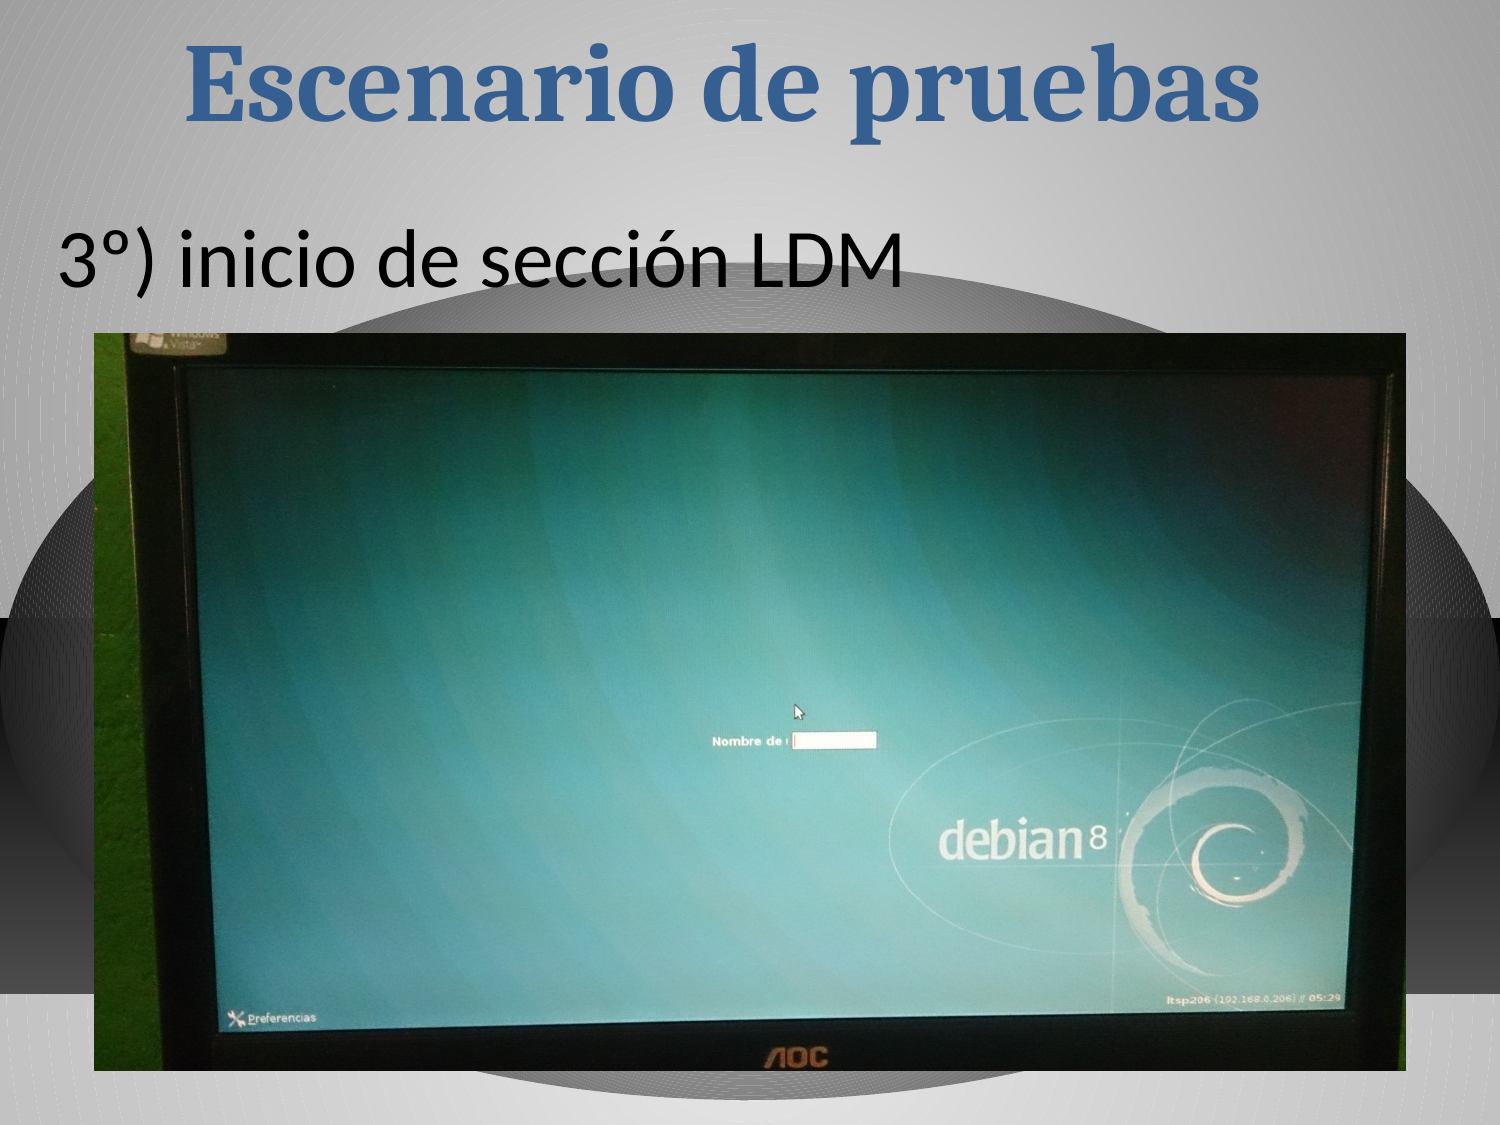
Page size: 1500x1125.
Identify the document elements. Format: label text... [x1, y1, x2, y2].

text_box Escenario de pruebas [168, 1, 1303, 151]
text_box 3º) inicio de sección LDM [41, 197, 923, 357]
picture [94, 333, 1406, 1071]
